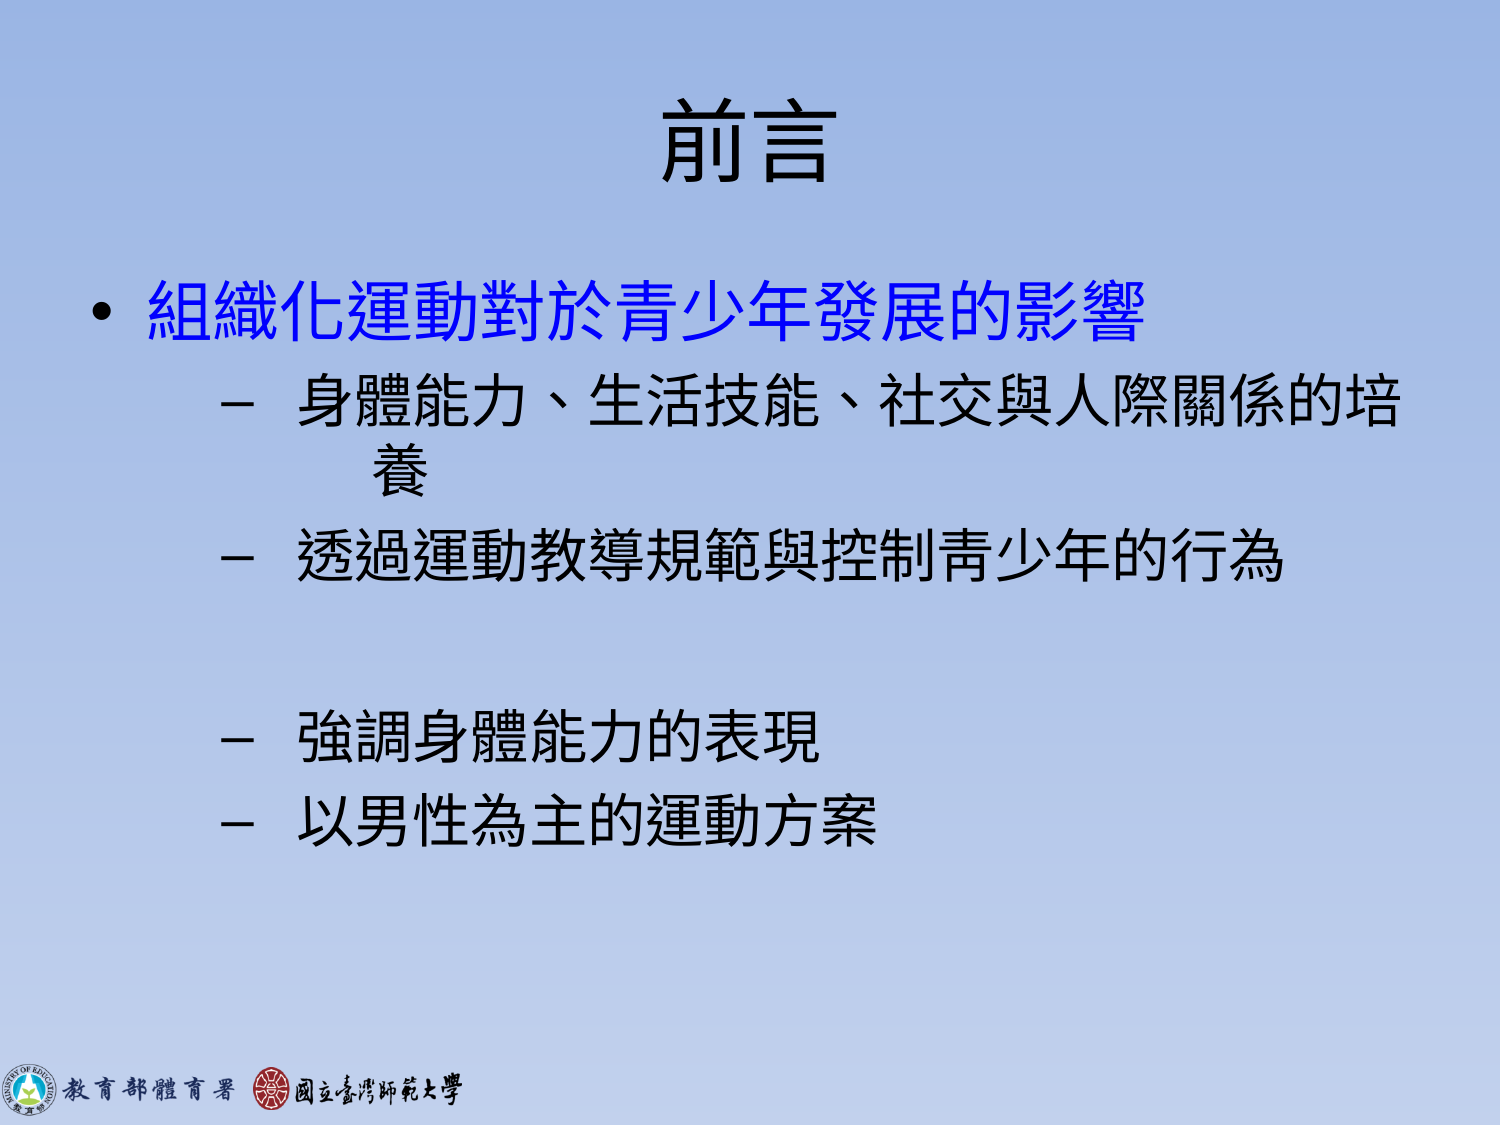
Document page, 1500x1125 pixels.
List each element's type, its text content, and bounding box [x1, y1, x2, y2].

title 前言 [75, 45, 1426, 233]
list 組織化運動對於青少年發展的影響 身體能力、生活技能、社交與人際關係的培養 透過運動教導規範與控制靑少年的行為 強調身體能力的表現 以男性為主的運動方案 [75, 262, 1426, 1005]
